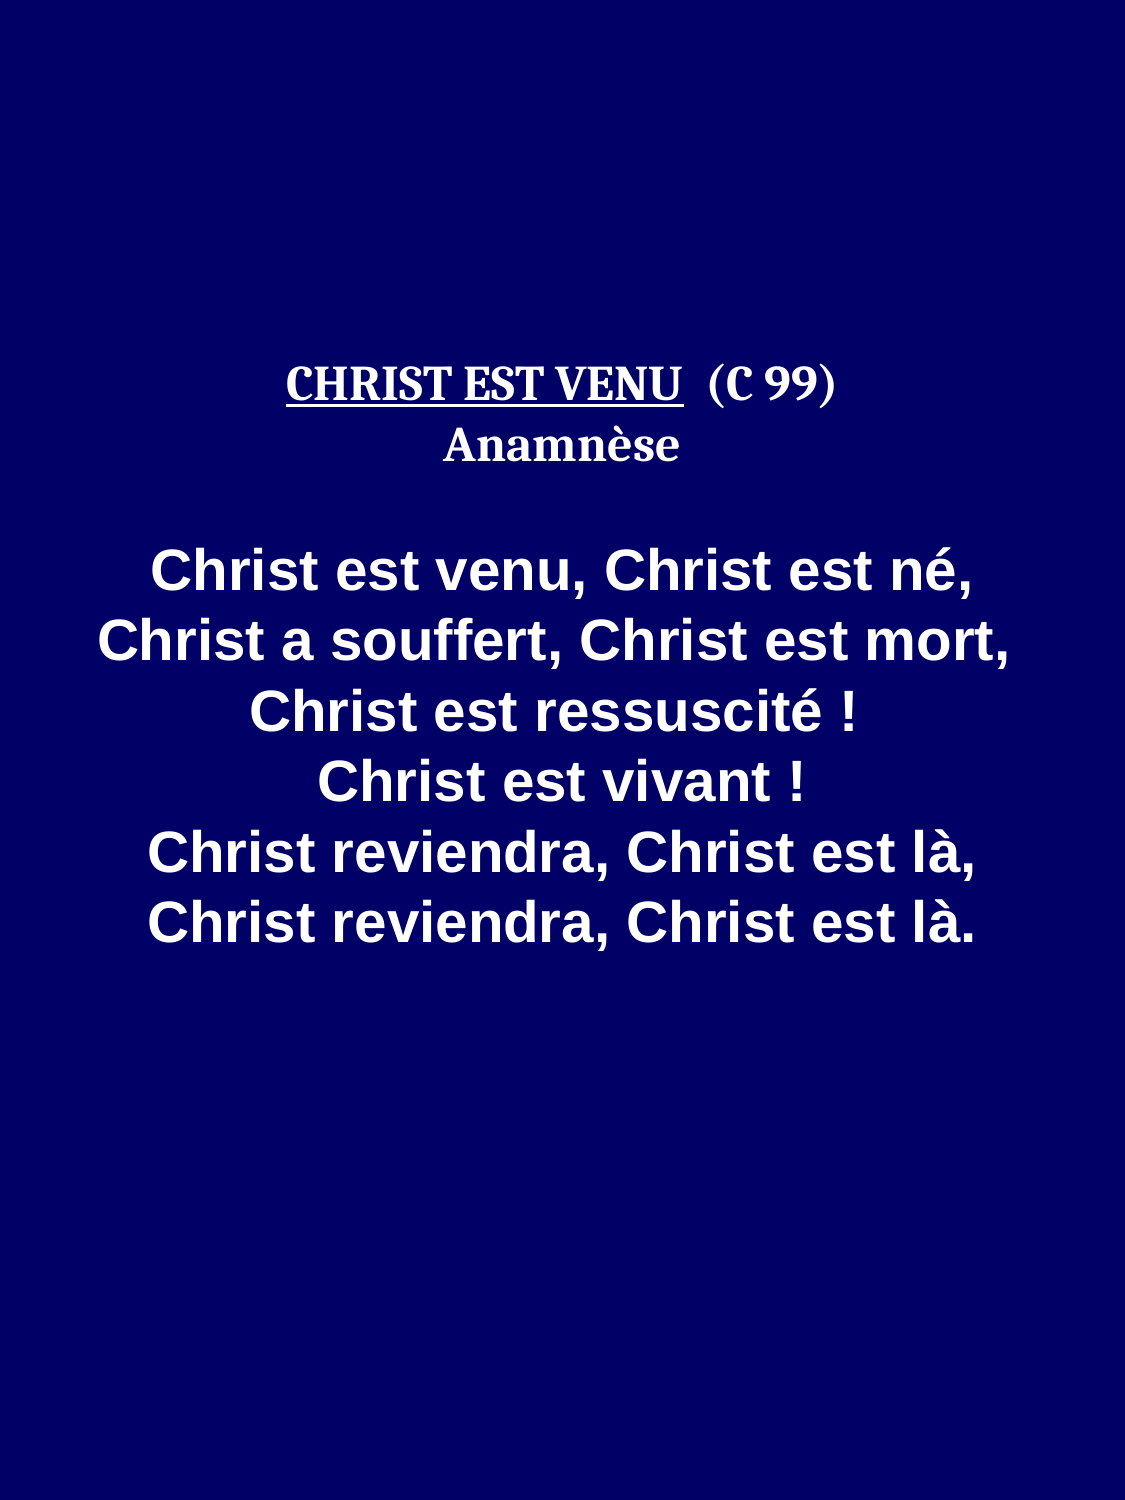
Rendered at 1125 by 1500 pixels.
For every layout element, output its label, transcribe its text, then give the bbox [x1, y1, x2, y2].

text_box CHRIST EST VENU (C 99) Anamnèse Christ est venu, Christ est né, Christ a souffert, Christ est mort, Christ est ressuscité ! Christ est vivant ! Christ reviendra, Christ est là, Christ reviendra, Christ est là. [21, 342, 1104, 1033]
